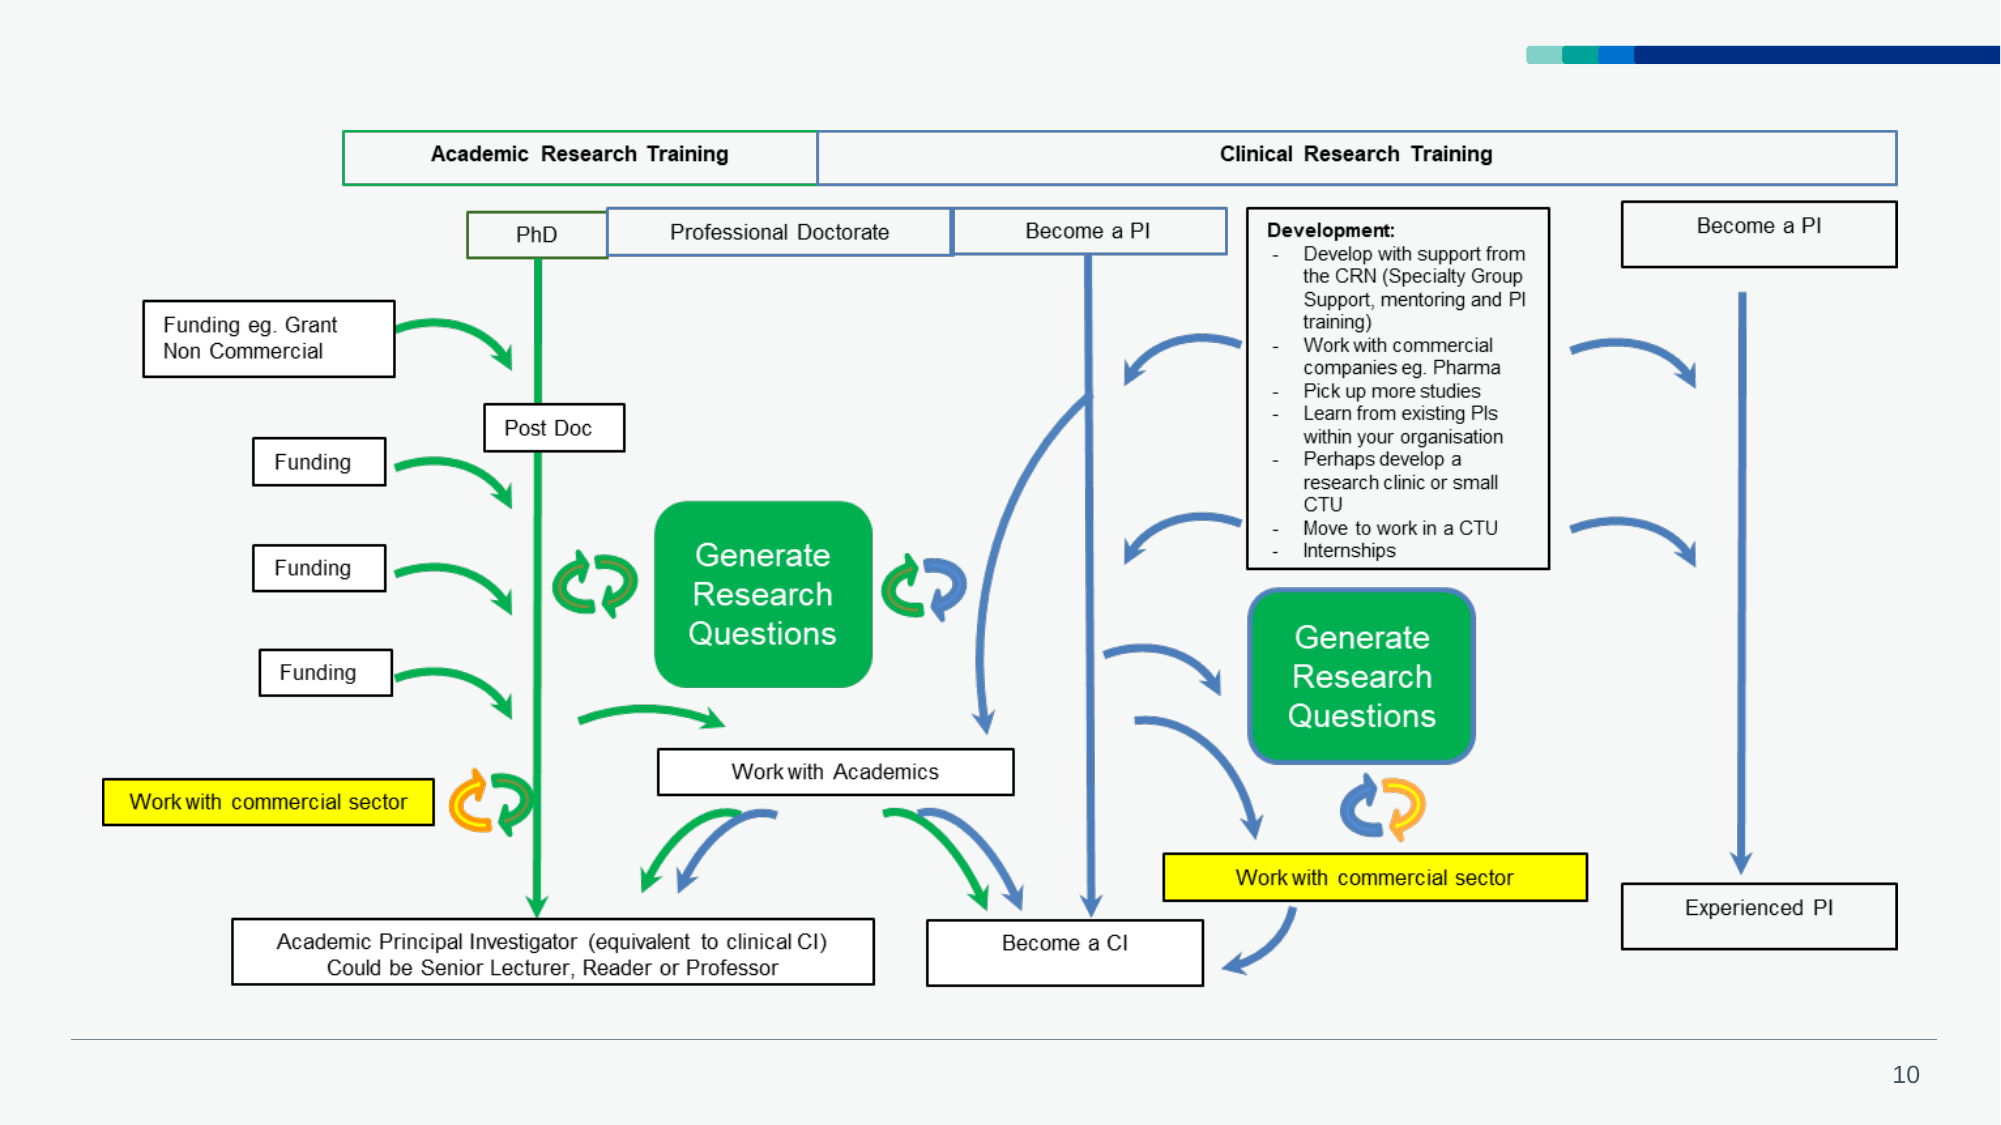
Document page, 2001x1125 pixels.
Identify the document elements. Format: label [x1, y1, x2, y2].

picture [102, 130, 1898, 995]
